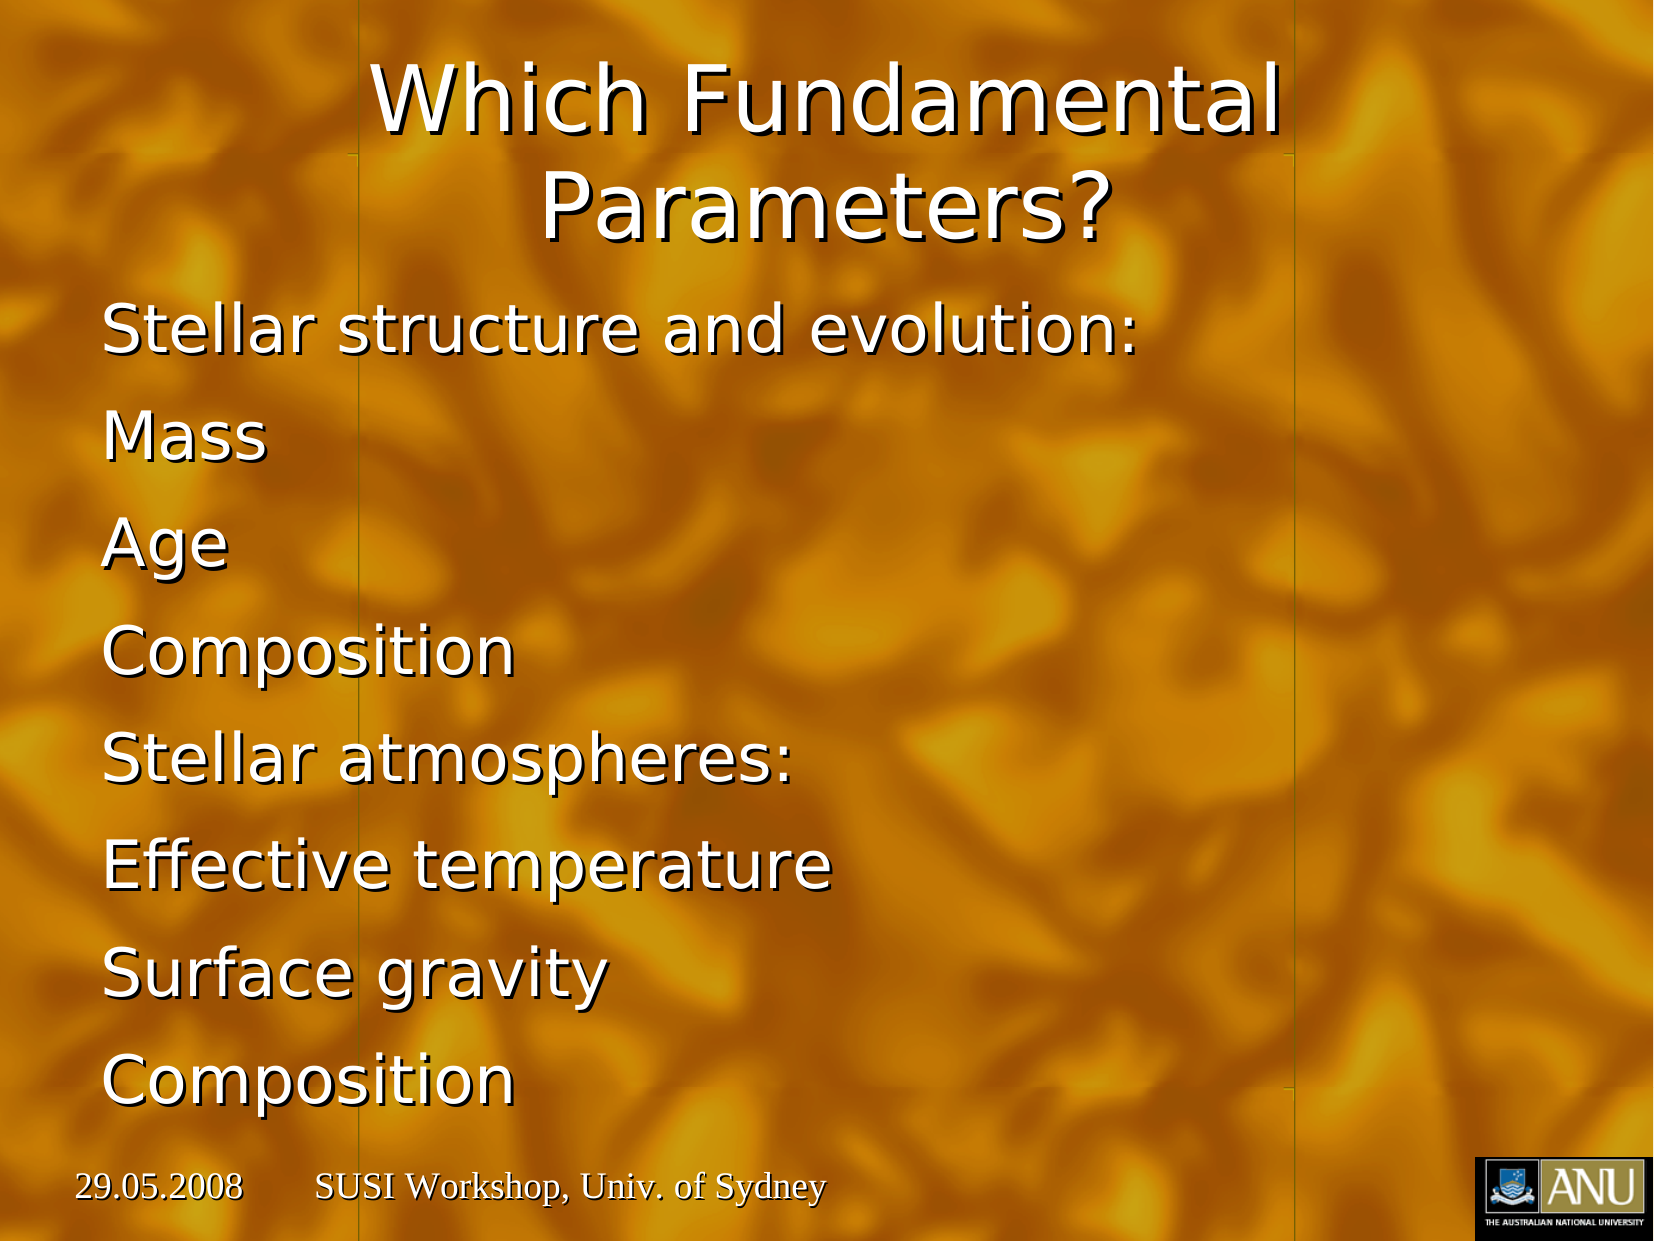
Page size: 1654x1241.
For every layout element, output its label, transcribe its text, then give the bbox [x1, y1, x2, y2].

list Stellar structure and evolution: Mass Age Composition Stellar atmospheres: Effective temperature Surface gravity Composition [82, 290, 1571, 1120]
title Which Fundamental Parameters? [82, 45, 1571, 261]
picture [0, 0, 1654, 1241]
